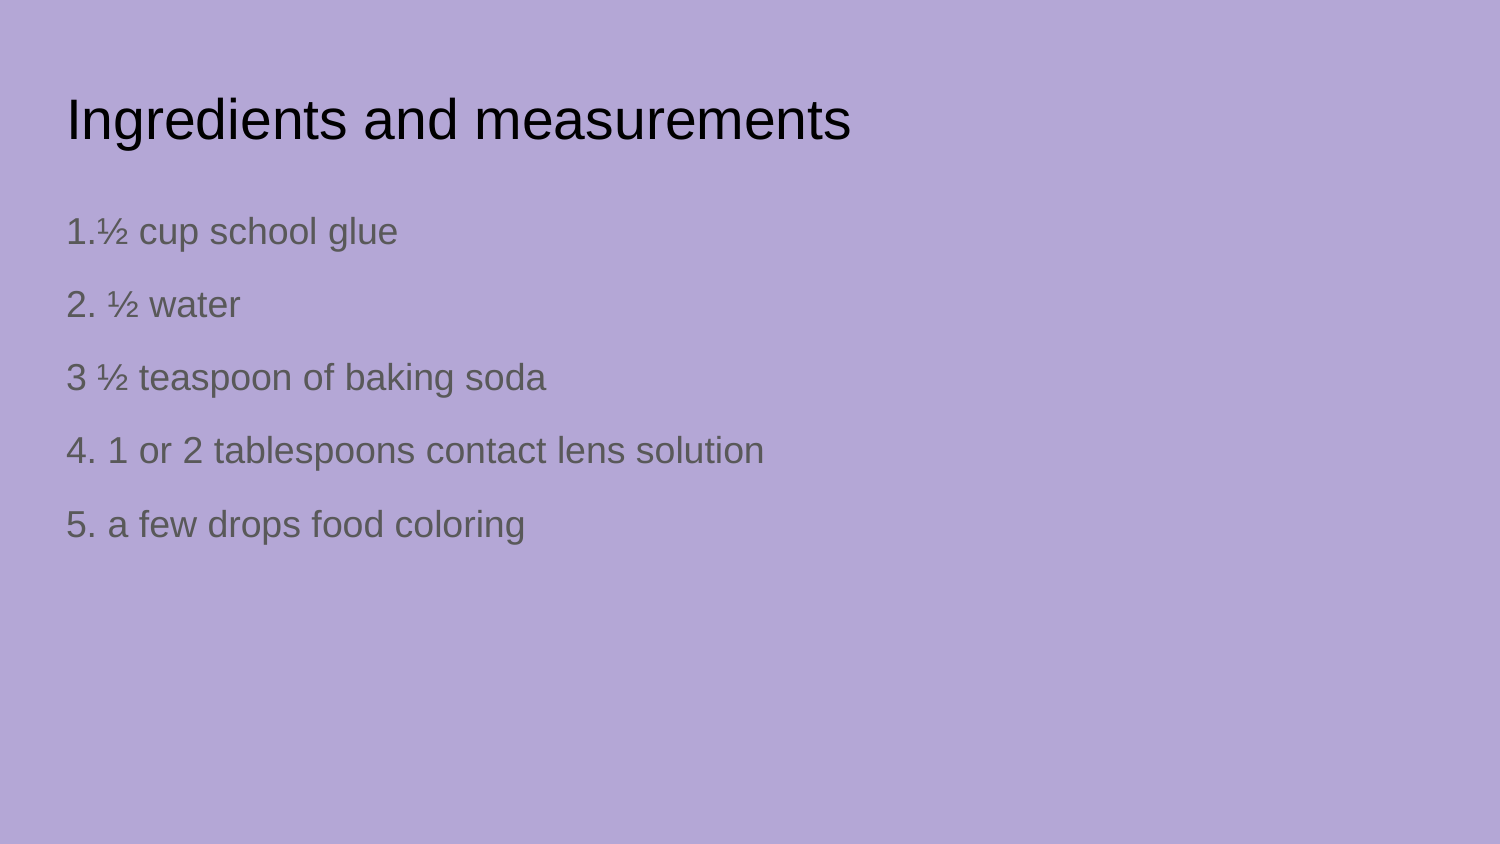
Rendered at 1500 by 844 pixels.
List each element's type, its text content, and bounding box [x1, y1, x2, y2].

list 1.½ cup school glue 2. ½ water 3 ½ teaspoon of baking soda 4. 1 or 2 tablespoons contact lens solution 5. a few drops food coloring [51, 189, 1449, 750]
title Ingredients and measurements [51, 72, 1449, 167]
